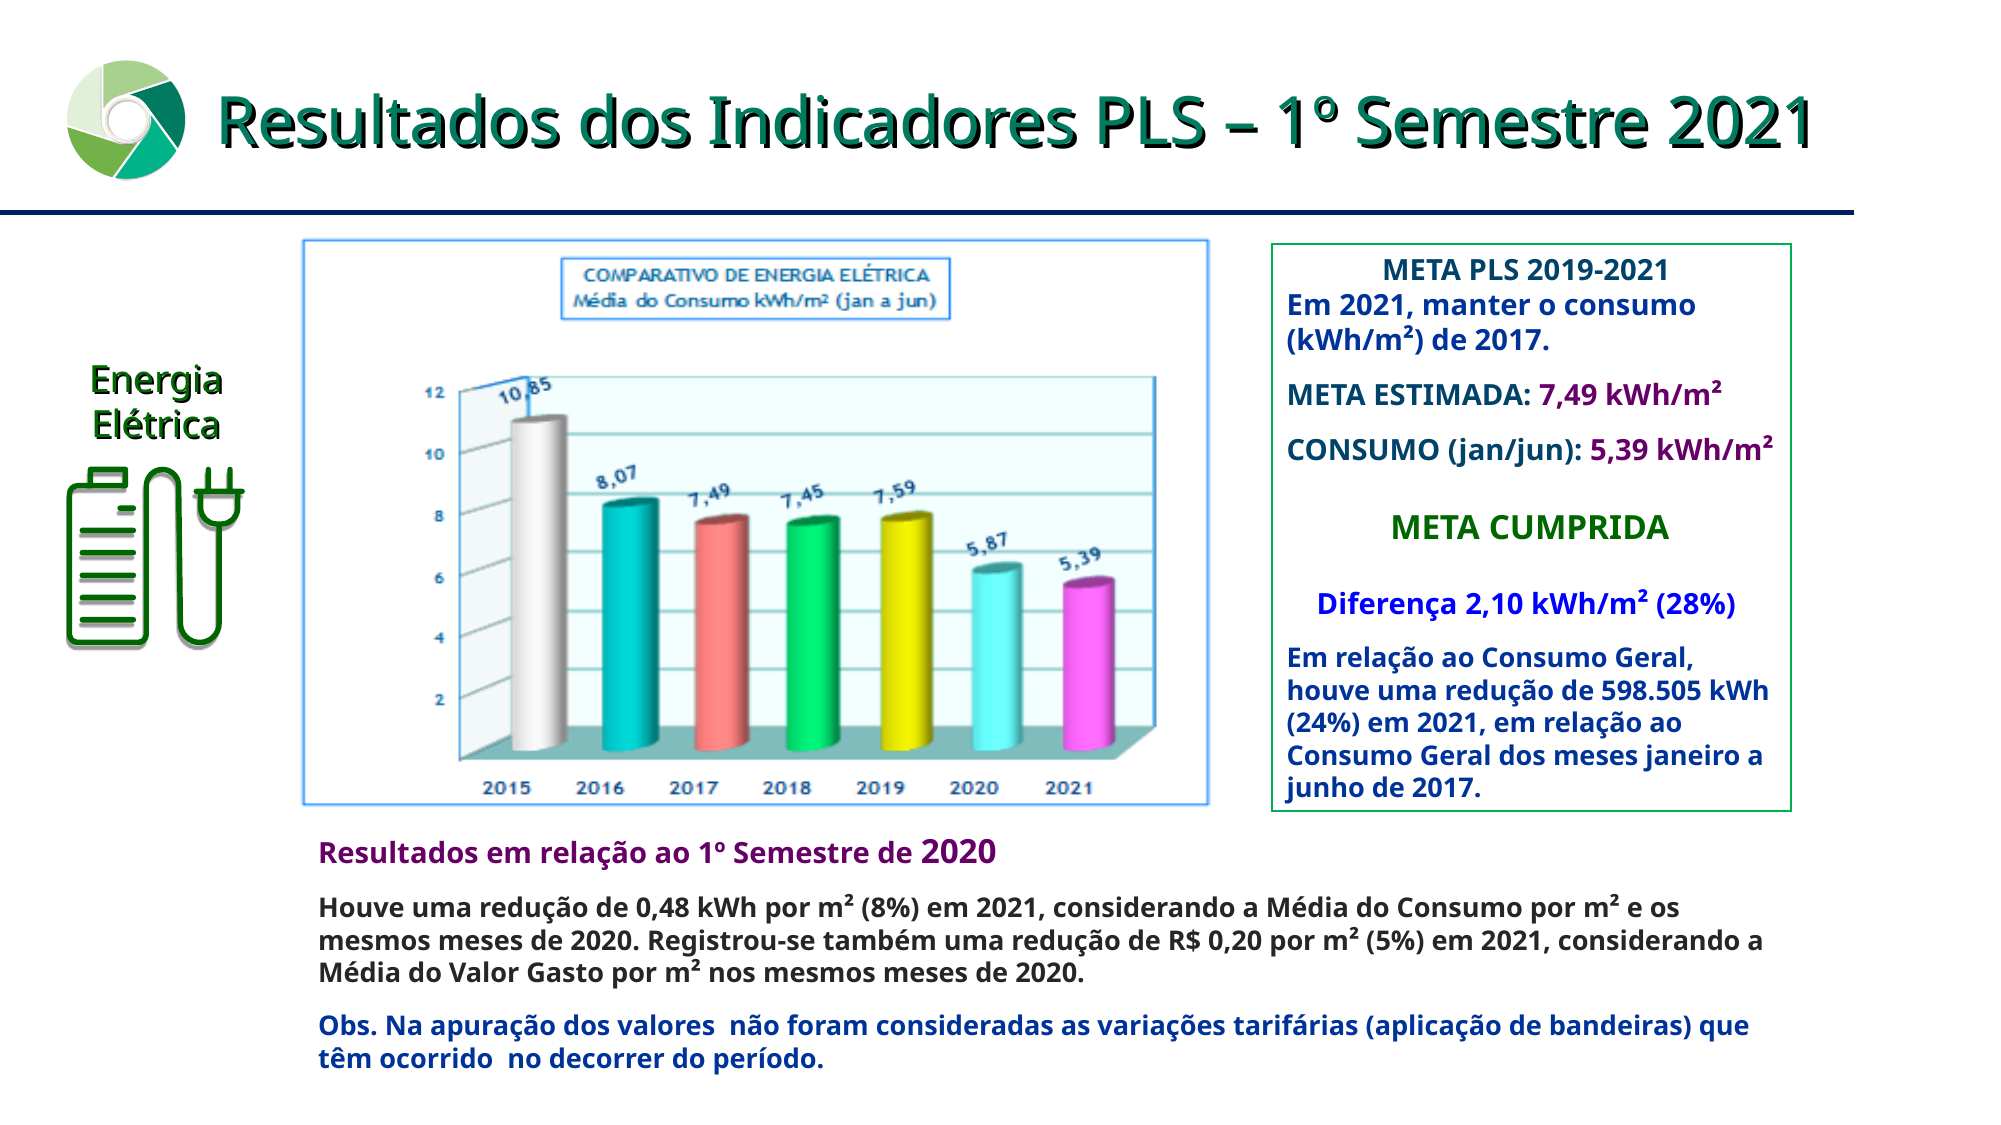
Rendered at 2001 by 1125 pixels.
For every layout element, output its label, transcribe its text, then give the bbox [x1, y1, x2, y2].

text_box [79, 527, 137, 534]
text_box [66, 66, 109, 138]
text_box Energia Elétrica [84, 347, 227, 454]
text_box [79, 549, 137, 556]
text_box [79, 616, 137, 623]
text_box [79, 594, 137, 601]
text_box [117, 505, 137, 512]
text_box [79, 572, 137, 579]
text_box Resultados dos Indicadores PLS – 1º Semestre 2021 [200, 70, 1884, 172]
text_box META PLS 2019-2021 Em 2021, manter o consumo (kWh/m²) de 2017. META ESTIMADA: 7,49 kWh/m² CONSUMO (jan/jun): 5,39 kWh/m² META CUMPRIDA Diferença 2,10 kWh/m² (28%) Em relação ao Consumo Geral, houve uma redução de 598.505 kWh (24%) em 2021, em relação ao Consumo Geral dos meses janeiro a junho de 2017. [1272, 244, 1791, 811]
text_box [67, 127, 137, 178]
text_box Resultados em relação ao 1º Semestre de 2020 Houve uma redução de 0,48 kWh por m² (8%) em 2021, considerando a Média do Consumo por m² e os mesmos meses de 2020. Registrou-se também uma redução de R$ 0,20 por m² (5%) em 2021, considerando a Média do Valor Gasto por m² nos mesmos meses de 2020. Obs. Na apuração dos valores não foram consideradas as variações tarifárias (aplicação de bandeiras) que têm ocorrido no decorrer do período. [303, 822, 1792, 1094]
picture [291, 231, 1213, 811]
text_box [103, 60, 169, 109]
text_box [66, 466, 245, 646]
